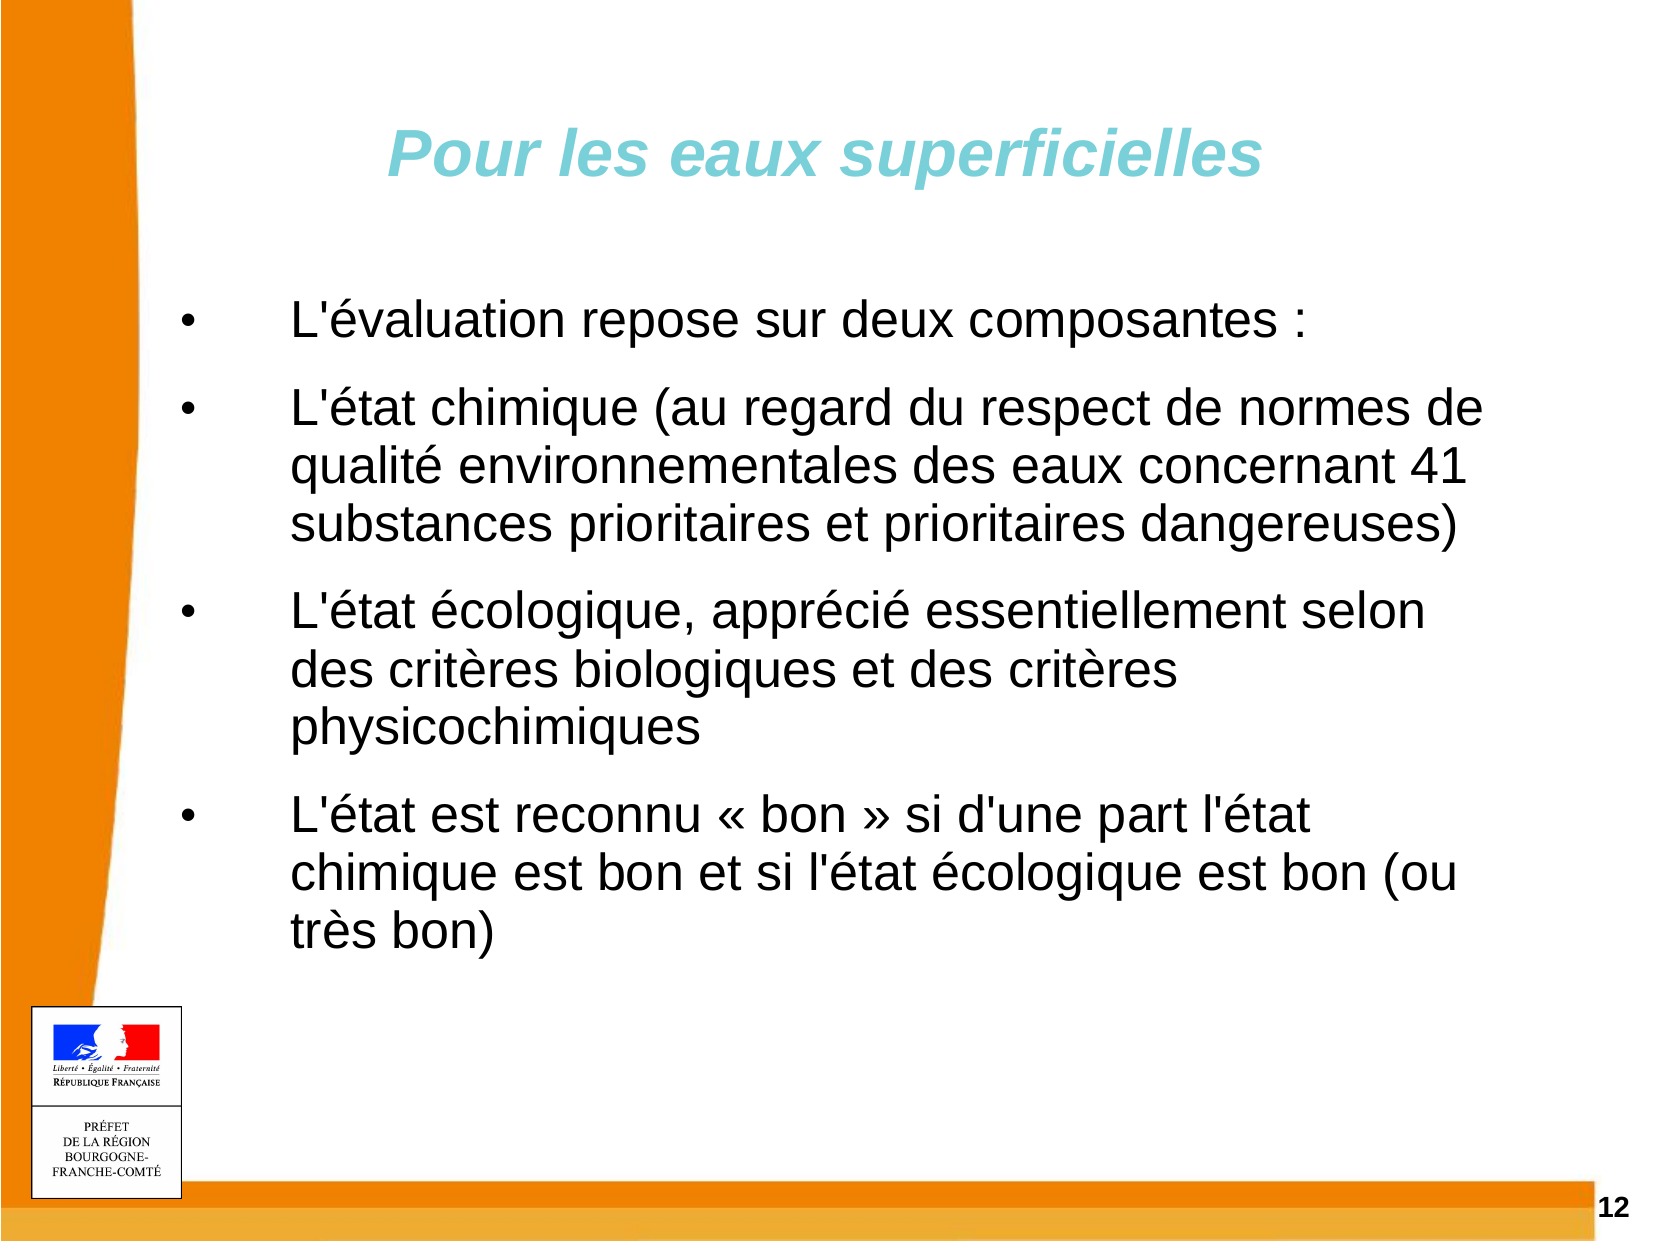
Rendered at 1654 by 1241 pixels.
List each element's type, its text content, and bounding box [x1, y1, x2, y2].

title Pour les eaux superficielles [82, 49, 1571, 257]
picture [1, 0, 1654, 1241]
list • L'évaluation repose sur deux composantes : • L'état chimique (au regard du respect de normes de qualité environnementales des eaux concernant 41 substances prioritaires et prioritaires dangereuses) • L'état écologique, apprécié essentiellement selon des critères biologiques et des critères physicochimiques • L'état est reconnu « bon » si d'une part l'état chimique est bon et si l'état écologique est bon (ou très bon) [179, 290, 1509, 1010]
